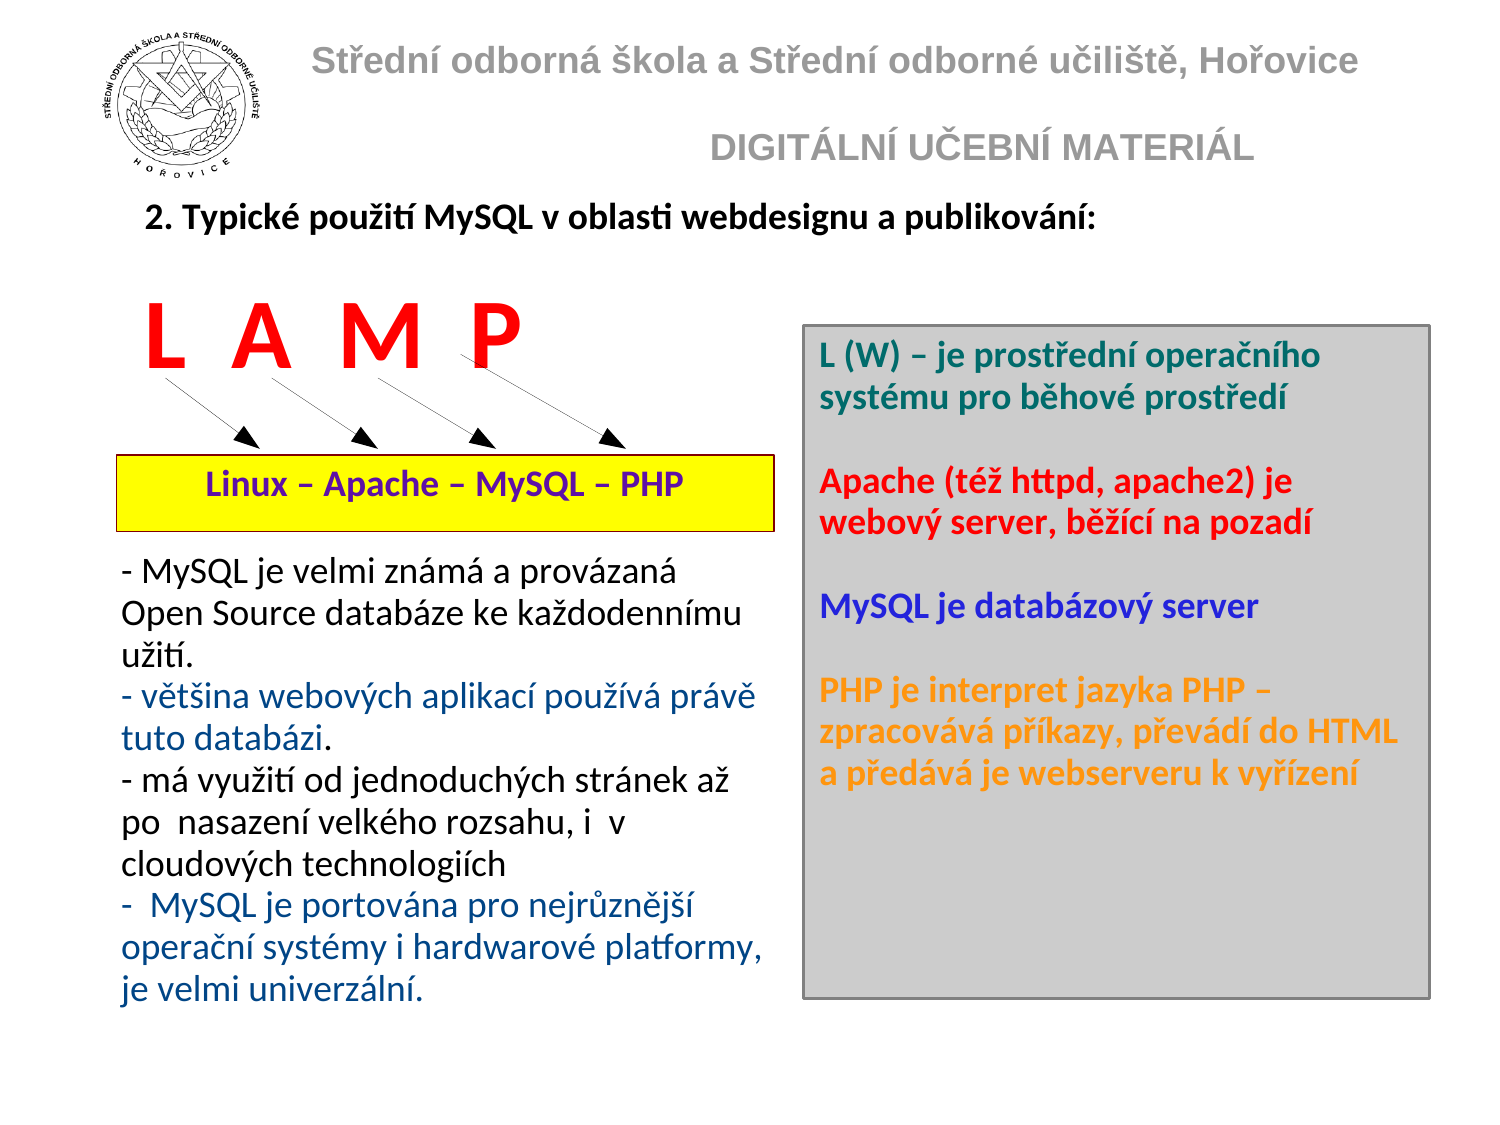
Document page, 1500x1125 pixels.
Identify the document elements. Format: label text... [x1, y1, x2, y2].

text_box 2. Typické použití MySQL v oblasti webdesignu a publikování: L A M P [129, 188, 1371, 487]
text_box - MySQL je velmi známá a provázaná Open Source databáze ke každodennímu užití. - většina webových aplikací používá právě tuto databázi. - má využití od jednoduchých stránek až po nasazení velkého rozsahu, i v cloudových technologiích - MySQL je portována pro nejrůznější operační systémy i hardwarové platformy, je velmi univerzální. [106, 542, 780, 1028]
picture [102, 31, 260, 178]
text_box Linux – Apache – MySQL – PHP [116, 454, 774, 532]
text_box L (W) – je prostřední operačního systému pro běhové prostředí Apache (též httpd, apache2) je webový server, běžící na pozadí MySQL je databázový server PHP je interpret jazyka PHP – zpracovává příkazy, převádí do HTML a předává je webserveru k vyřízení [803, 325, 1430, 999]
